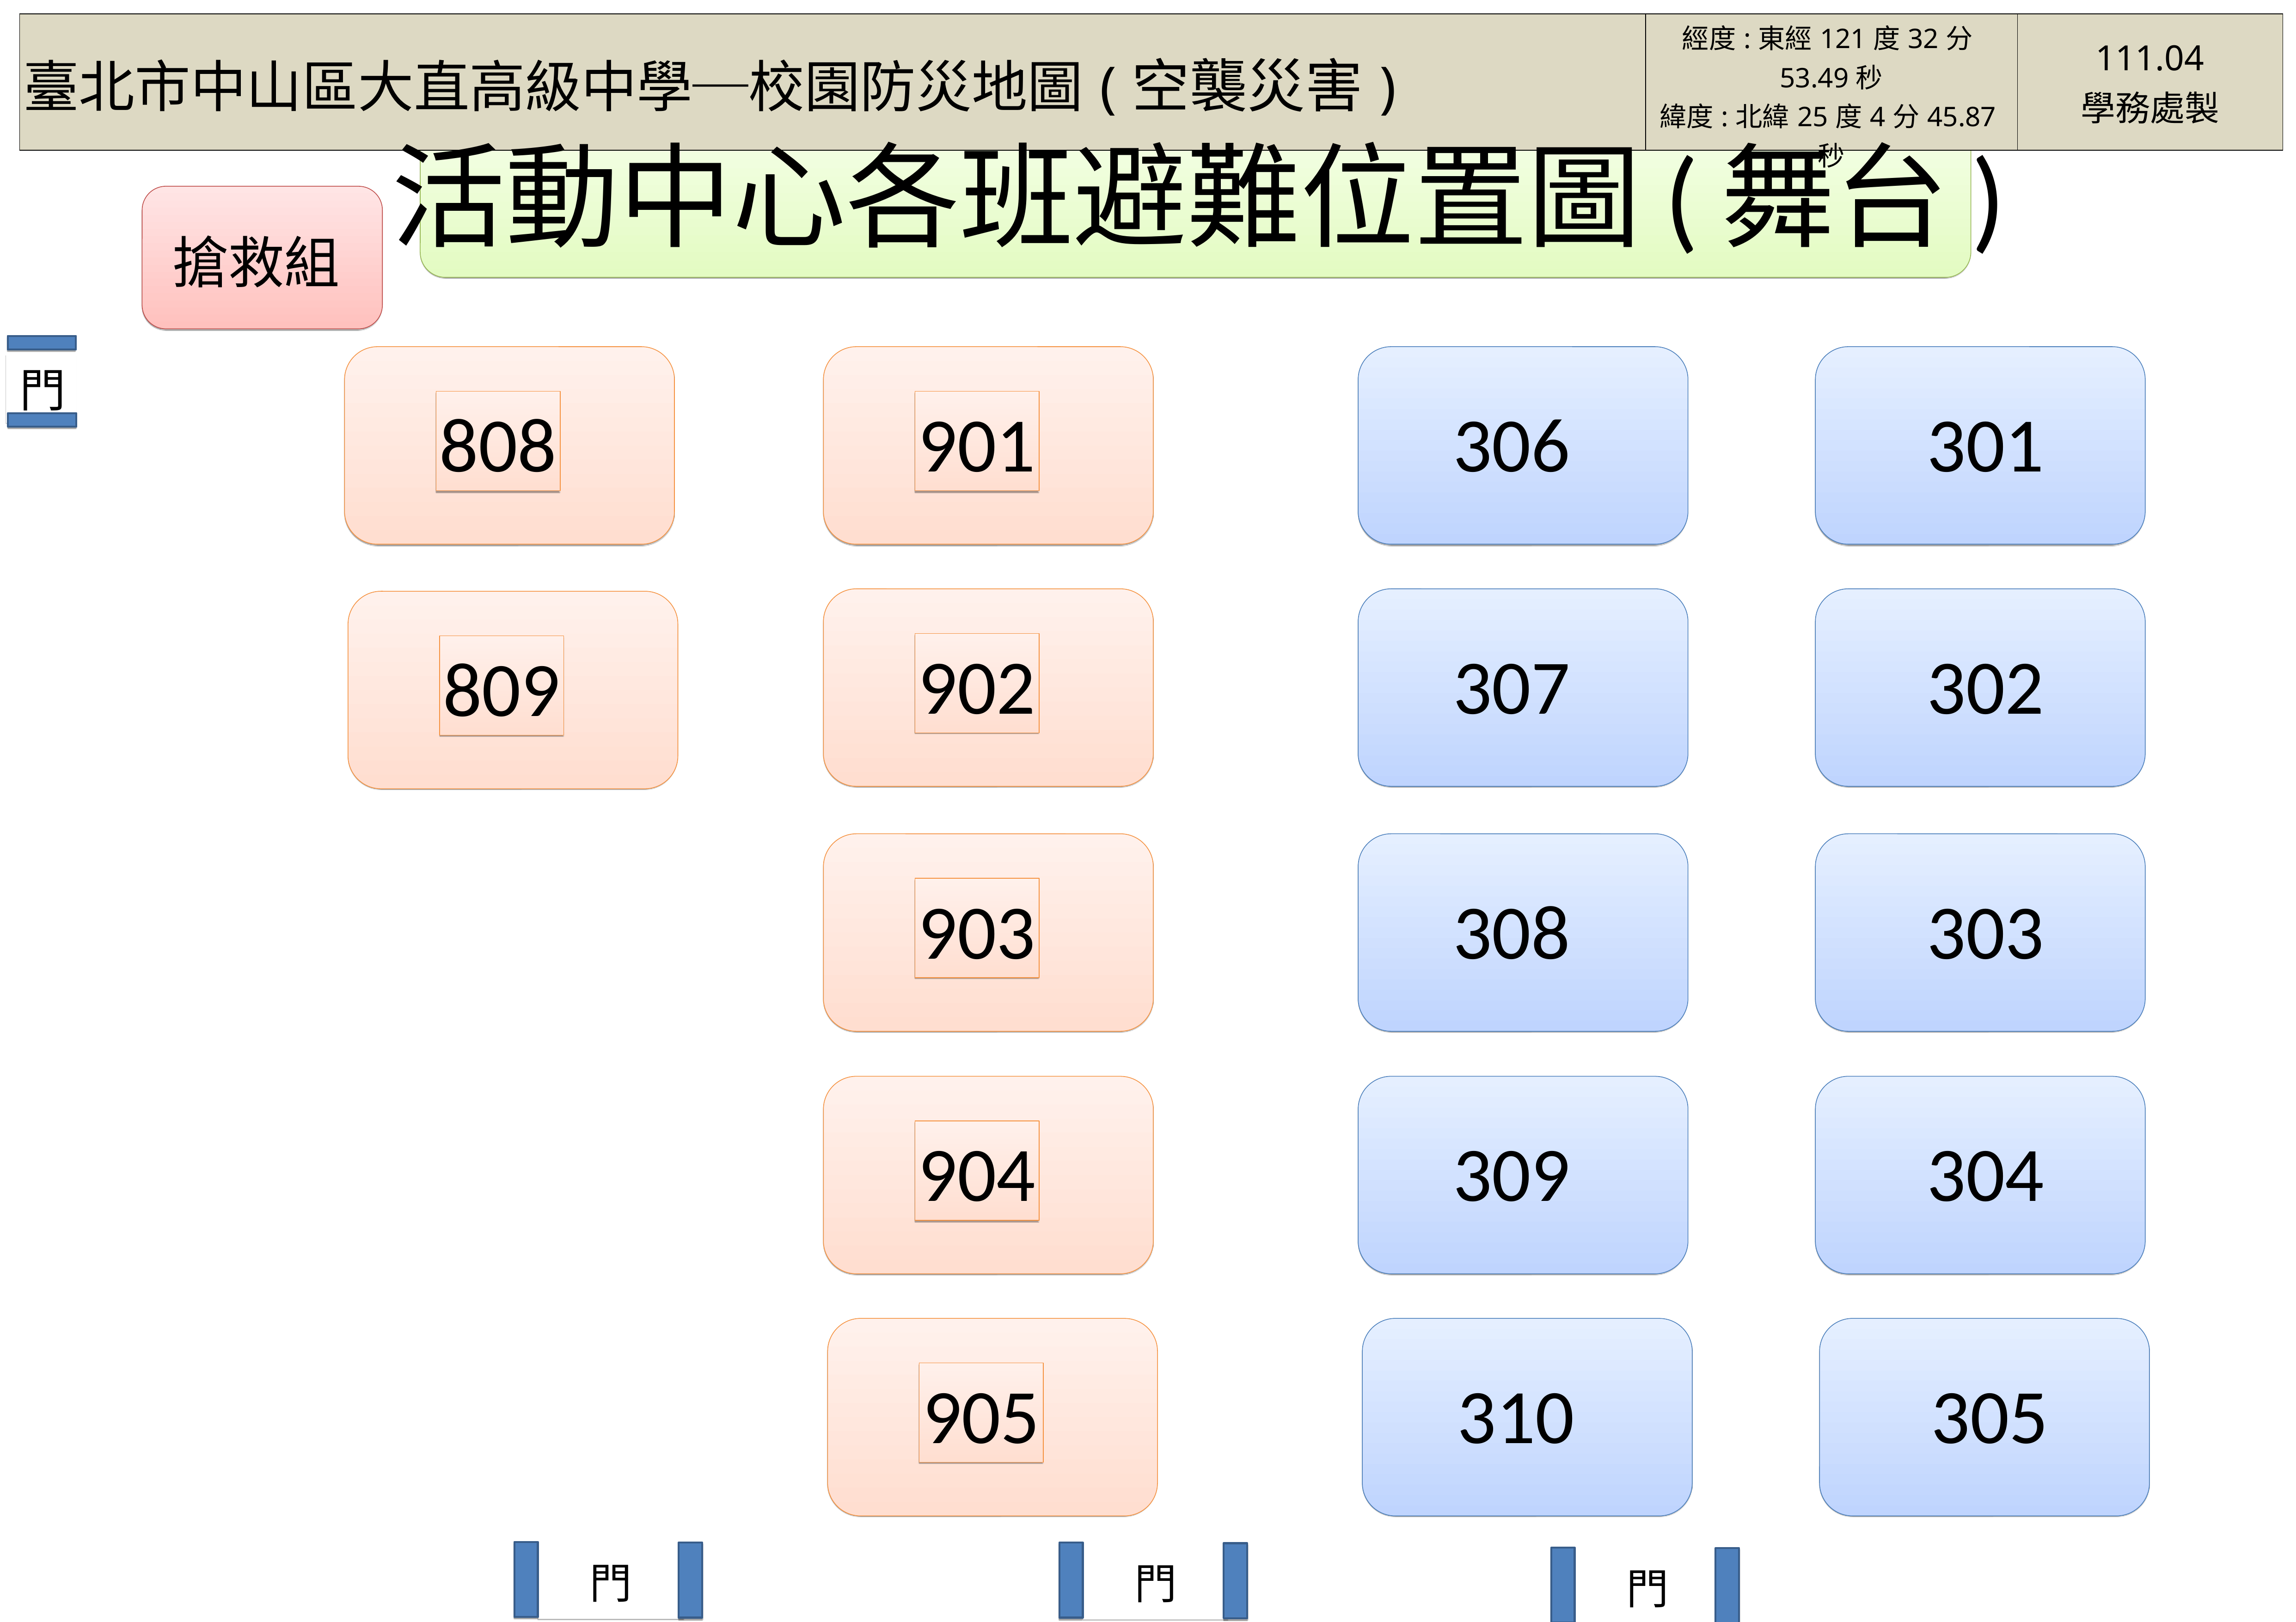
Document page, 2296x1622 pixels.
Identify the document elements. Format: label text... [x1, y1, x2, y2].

text_box [1715, 1548, 1739, 1622]
text_box 901 [915, 391, 1040, 491]
text_box [1815, 588, 2145, 787]
text_box 308 [1450, 878, 1574, 978]
text_box [514, 1542, 538, 1617]
text_box 305 [1928, 1363, 2052, 1463]
text_box [348, 591, 678, 789]
text_box 903 [915, 878, 1040, 978]
text_box [1358, 588, 1688, 787]
text_box [142, 186, 165, 329]
text_box [1362, 1318, 1692, 1516]
text_box [344, 346, 675, 545]
text_box 306 [1450, 391, 1574, 491]
table_header 臺北市中山區大直高級中學─校園防災地圖(空襲災害) [813, 66, 851, 74]
text_box [1358, 346, 1688, 545]
text_box 門 [1575, 1549, 1715, 1622]
text_box [7, 336, 76, 350]
text_box 303 [1923, 878, 2048, 978]
text_box [1815, 1076, 2145, 1274]
text_box 902 [915, 633, 1040, 733]
text_box 門 [538, 1544, 684, 1619]
text_box 304 [1923, 1120, 2048, 1220]
text_box [1224, 1543, 1247, 1618]
text_box [1358, 1076, 1688, 1274]
text_box 905 [919, 1363, 1044, 1463]
text_box [1819, 1318, 2149, 1516]
text_box [1815, 833, 2145, 1032]
text_box [823, 1076, 1153, 1274]
text_box [8, 413, 76, 427]
text_box [1815, 346, 2145, 545]
text_box [1358, 833, 1688, 1032]
text_box [823, 833, 1153, 1032]
text_box 活動中心各班避難位置圖(舞台) [165, 74, 2232, 345]
text_box [823, 588, 1153, 787]
text_box 307 [1450, 633, 1574, 733]
text_box 301 [1923, 391, 2048, 491]
text_box 904 [915, 1120, 1040, 1220]
table_header 臺北市中山區大直高級中學─校園防災地圖(空襲災害) [1035, 66, 1074, 74]
text_box [1551, 1548, 1575, 1622]
text_box [1059, 1542, 1083, 1618]
table_header 111.04 學務處製 [2018, 14, 2283, 150]
text_box [823, 346, 1153, 545]
text_box [679, 1542, 702, 1618]
text_box 302 [1923, 633, 2048, 733]
text_box 809 [439, 636, 564, 735]
table_header 臺北市中山區大直高級中學─校園防災地圖(空襲災害) [1140, 69, 1181, 74]
text_box 門 [1083, 1544, 1230, 1620]
table_header 臺北市中山區大直高級中學─校園防災地圖(空襲災害) [20, 14, 1645, 150]
table_header 經度:東經121度32分53.49秒 緯度:北緯25度4分45.87秒 [1646, 14, 2017, 74]
text_box 808 [436, 391, 561, 491]
text_box [827, 1318, 1158, 1516]
text_box 309 [1450, 1120, 1574, 1220]
text_box 310 [1454, 1363, 1578, 1463]
text_box 門 [6, 354, 76, 423]
